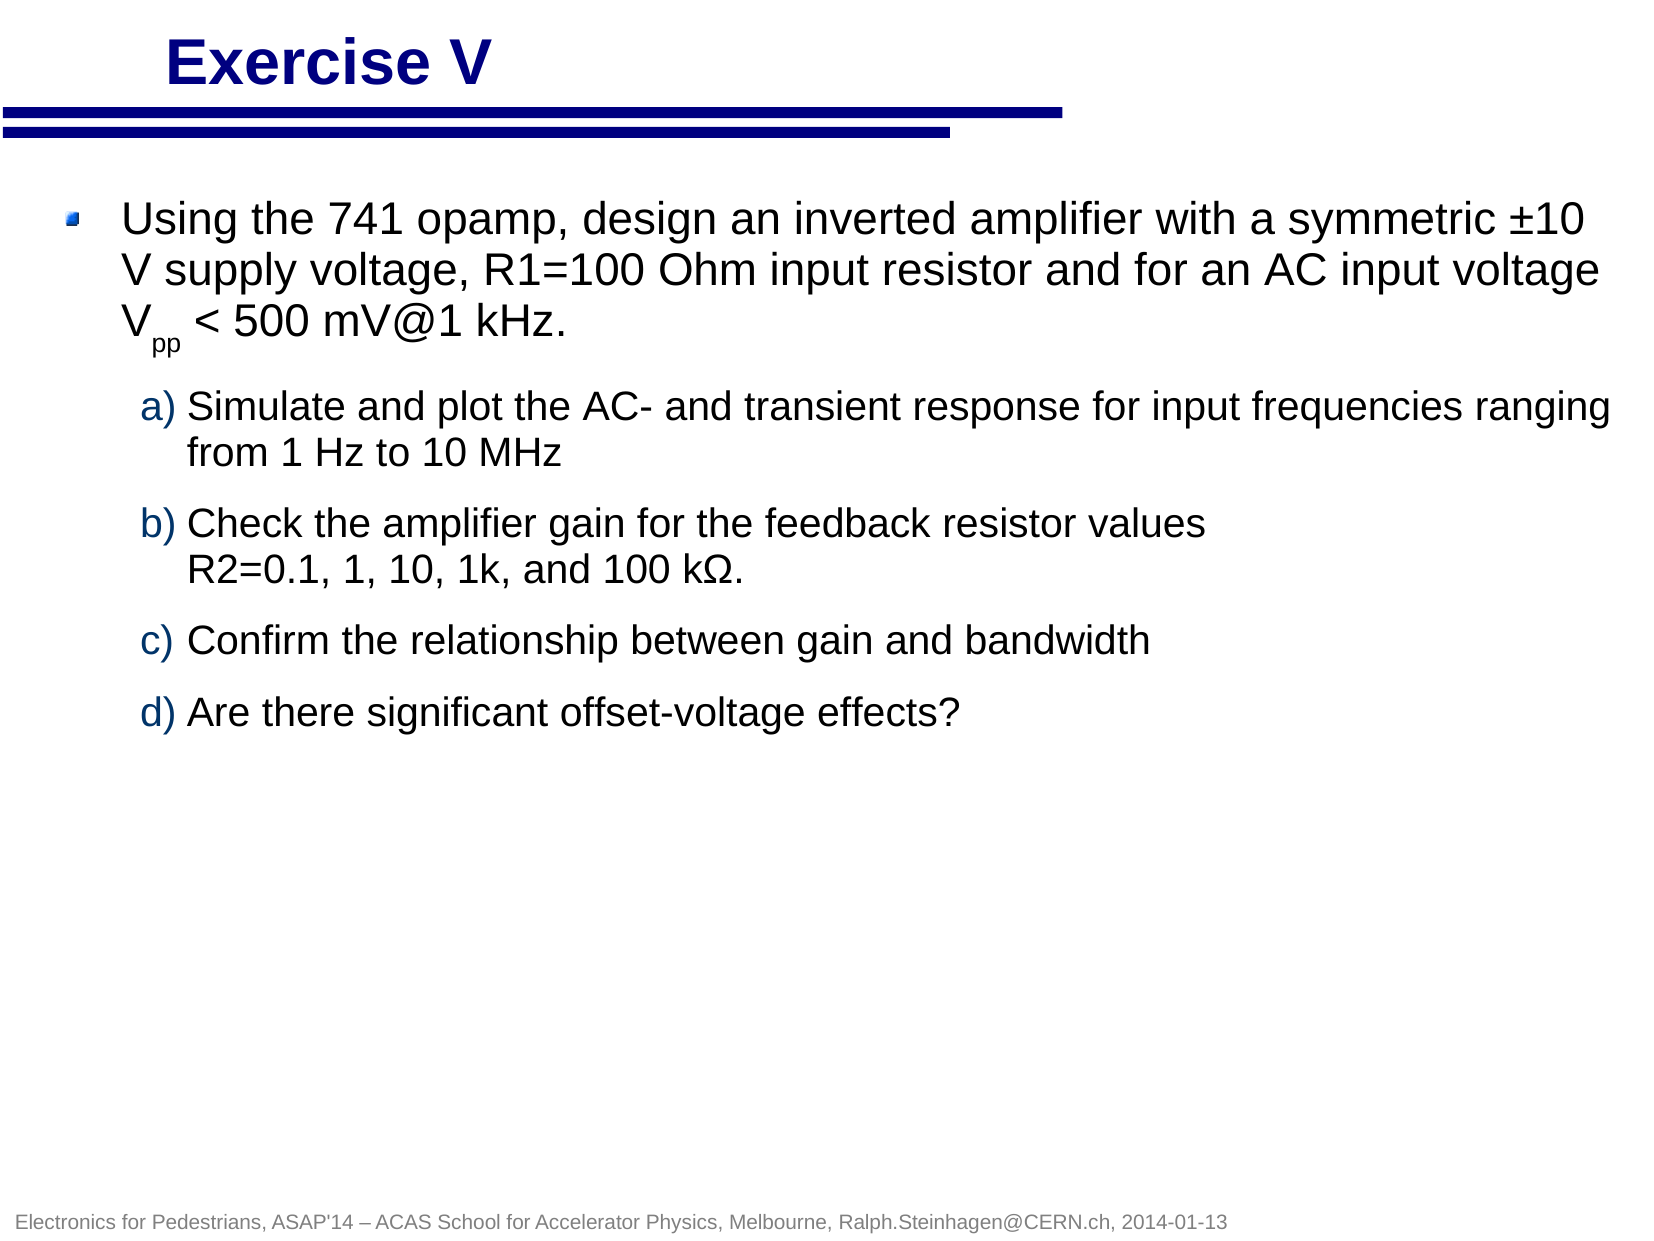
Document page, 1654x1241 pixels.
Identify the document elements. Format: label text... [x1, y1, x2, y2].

title Exercise V [165, 0, 1323, 124]
list Using the 741 opamp, design an inverted amplifier with a symmetric ±10 V supply voltage, R1=100 Ohm input resistor and for an AC input voltage Vpp < 500 mV@1 kHz. Simulate and plot the AC- and transient response for input frequencies ranging from 1 Hz to 10 MHz Check the amplifier gain for the feedback resistor values R2=0.1, 1, 10, 1k, and 100 kΩ. Confirm the relationship between gain and bandwidth Are there significant offset-voltage effects? [65, 192, 1628, 1205]
